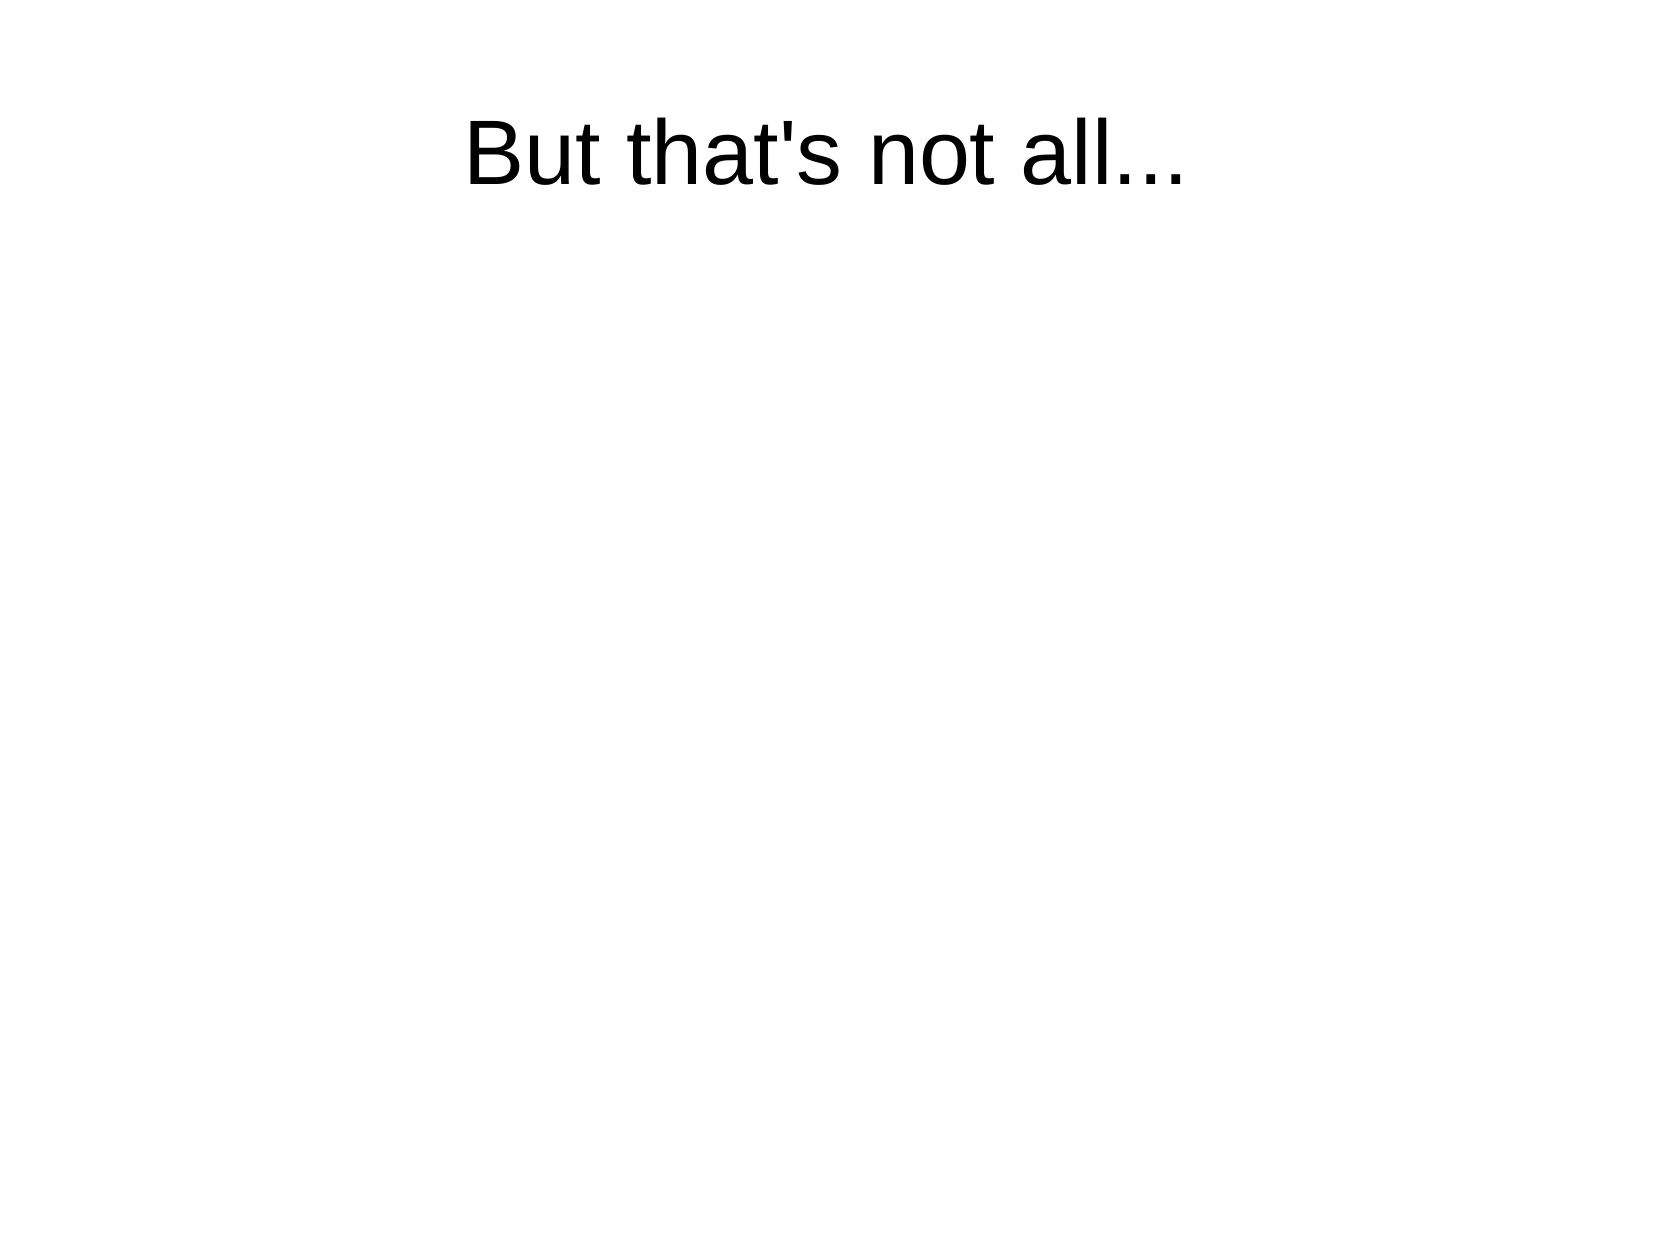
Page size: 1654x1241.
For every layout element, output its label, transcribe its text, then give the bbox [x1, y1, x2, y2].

title But that's not all... [82, 49, 1571, 257]
